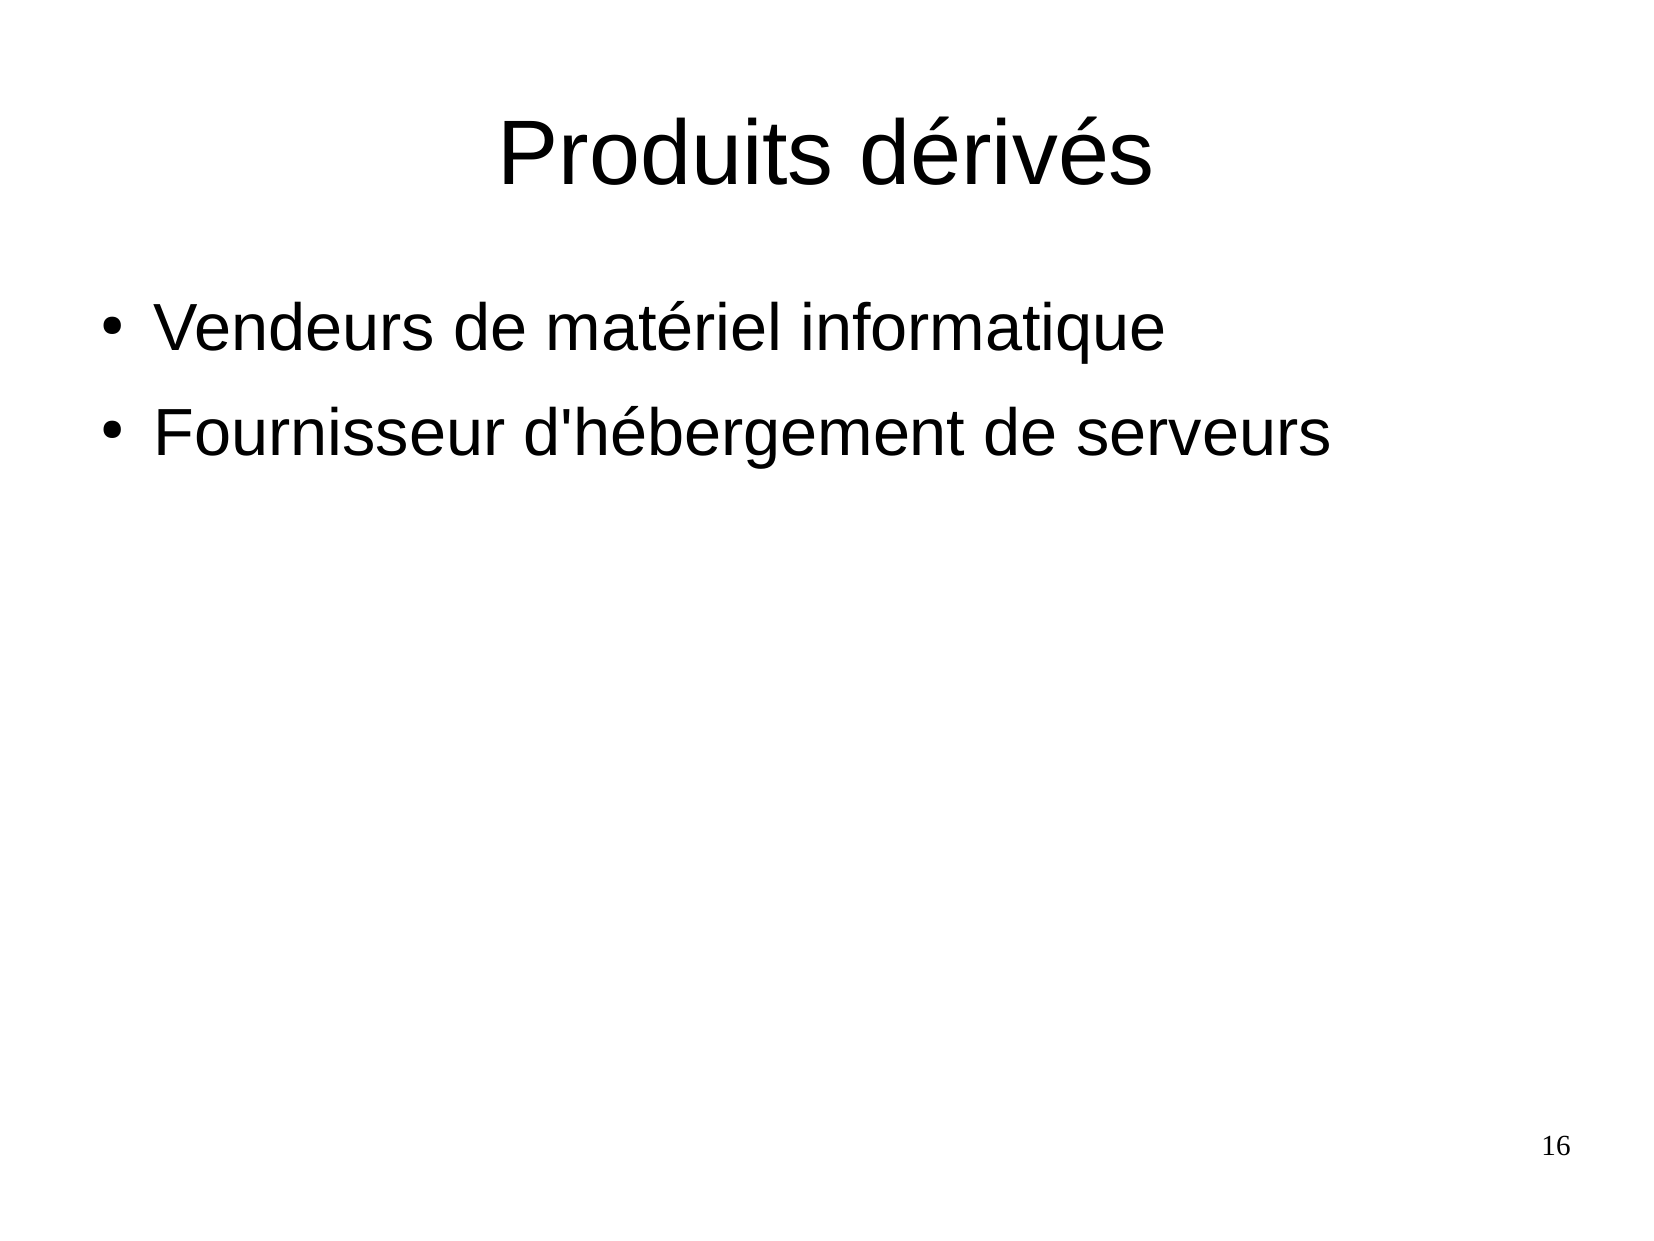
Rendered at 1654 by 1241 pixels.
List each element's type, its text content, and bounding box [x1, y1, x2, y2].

title Produits dérivés [82, 49, 1571, 257]
list Vendeurs de matériel informatique Fournisseur d'hébergement de serveurs [82, 290, 1538, 1010]
